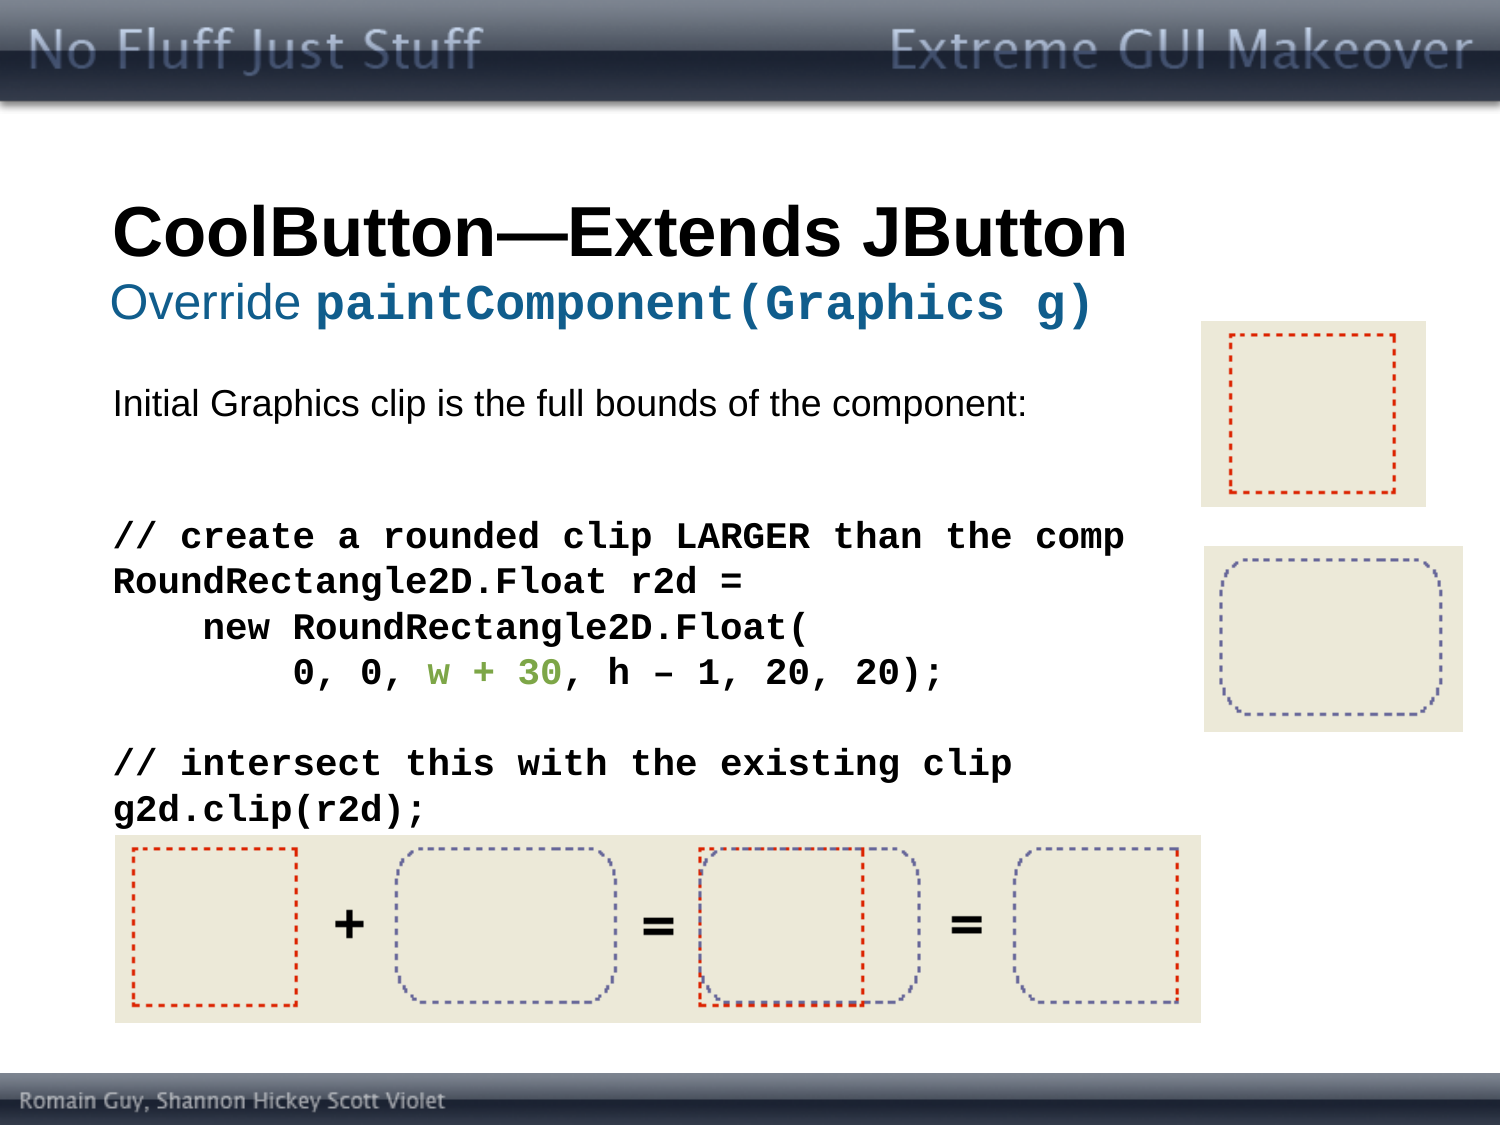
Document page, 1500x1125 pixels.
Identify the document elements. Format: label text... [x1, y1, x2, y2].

text_box Initial Graphics clip is the full bounds of the component: // create a rounded clip LARGER than the comp RoundRectangle2D.Float r2d = new RoundRectangle2D.Float( 0, 0, w + 30, h – 1, 20, 20); // intersect this with the existing clip g2d.clip(r2d); [112, 352, 1238, 1023]
text_box Override paintComponent(Graphics g) [101, 262, 1377, 352]
picture [1238, 321, 1426, 507]
picture [1204, 546, 1463, 732]
picture [115, 835, 1201, 1023]
picture [0, 1073, 1500, 1125]
picture [0, 0, 1500, 114]
title CoolButton—Extends JButton [112, 119, 1417, 271]
